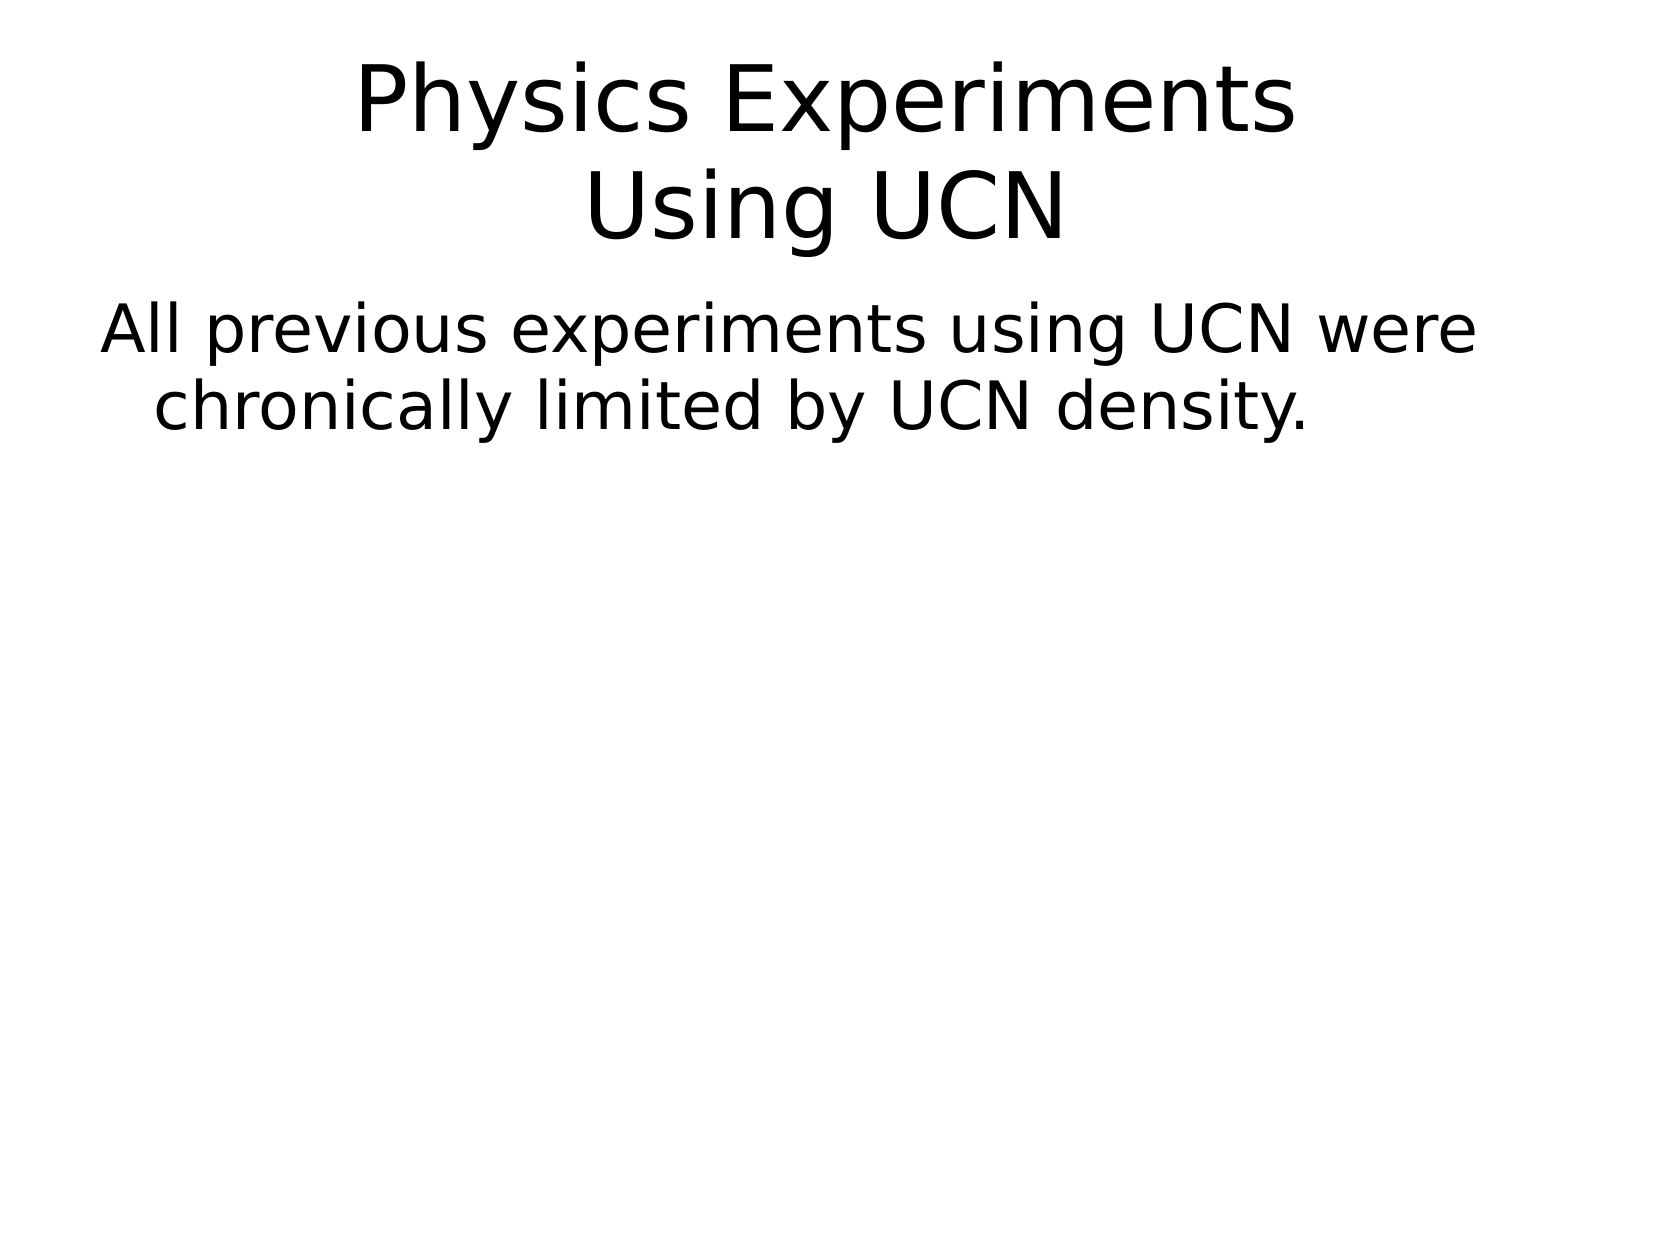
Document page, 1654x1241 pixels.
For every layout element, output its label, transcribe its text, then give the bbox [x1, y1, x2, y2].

list All previous experiments using UCN were chronically limited by UCN density. [82, 290, 1571, 1094]
title Physics Experiments Using UCN [82, 45, 1571, 261]
